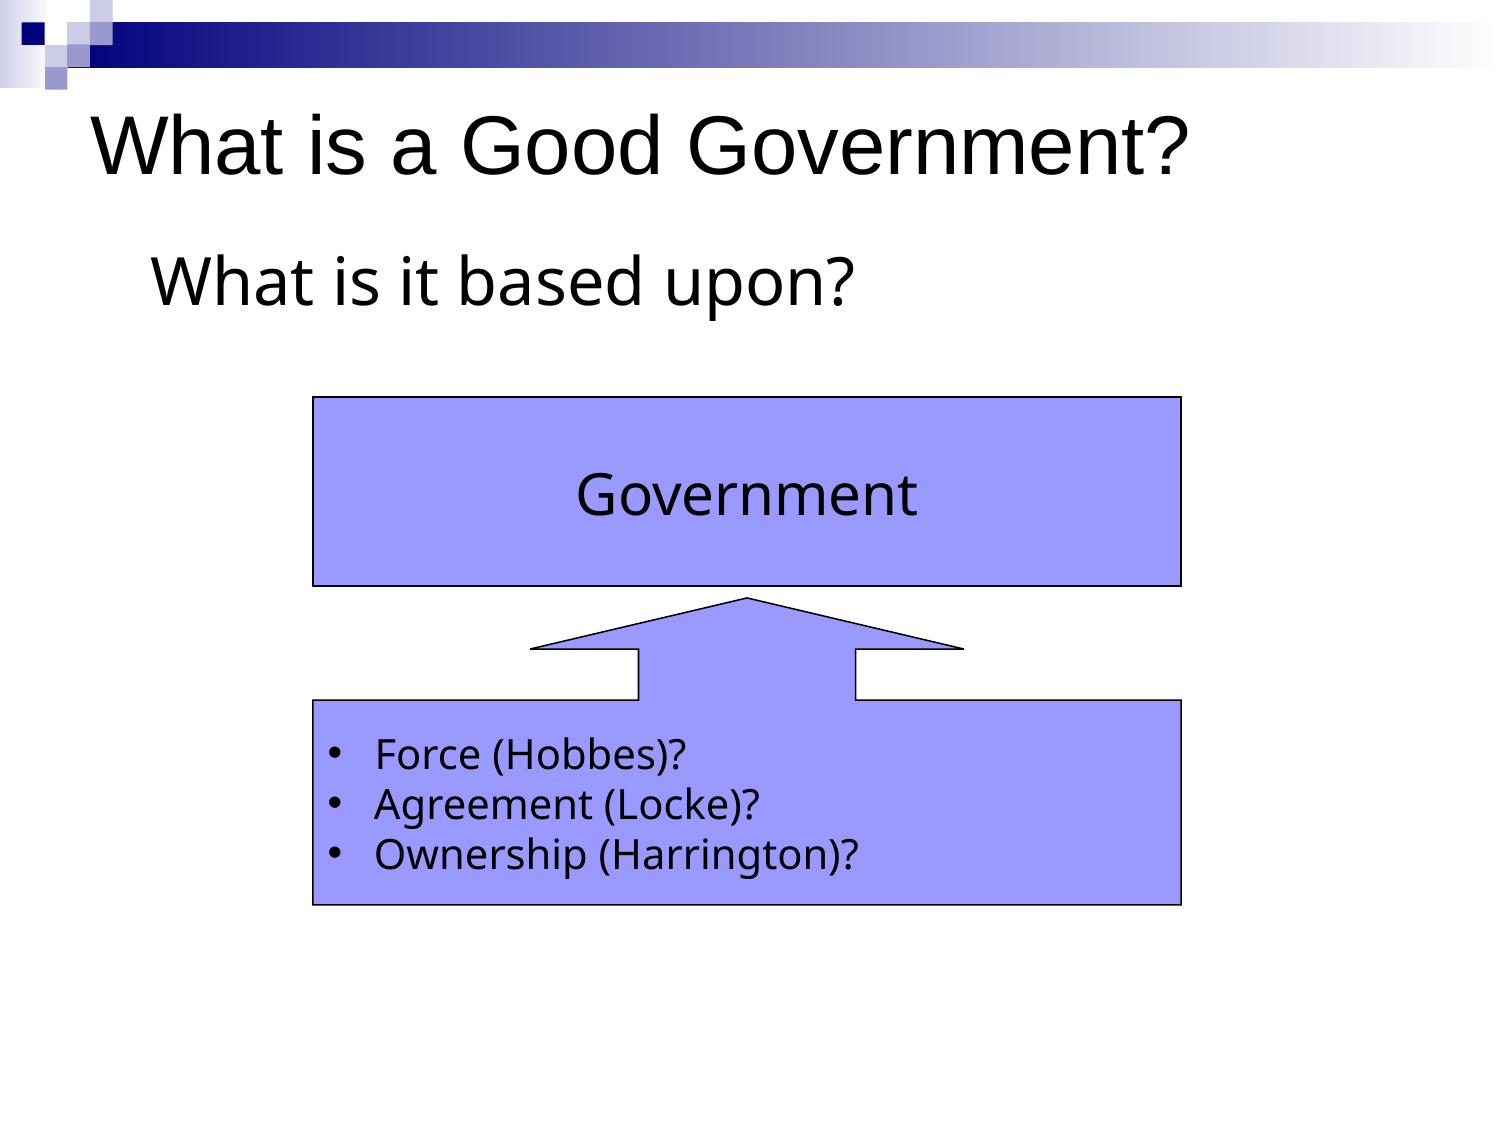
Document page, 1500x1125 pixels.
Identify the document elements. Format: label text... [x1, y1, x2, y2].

text_box Force (Hobbes)? Agreement (Locke)? Ownership (Harrington)? [312, 597, 1182, 905]
text_box What is it based upon? [135, 231, 1034, 327]
text_box Government [312, 397, 1182, 587]
title What is a Good Government? [75, 75, 1425, 209]
